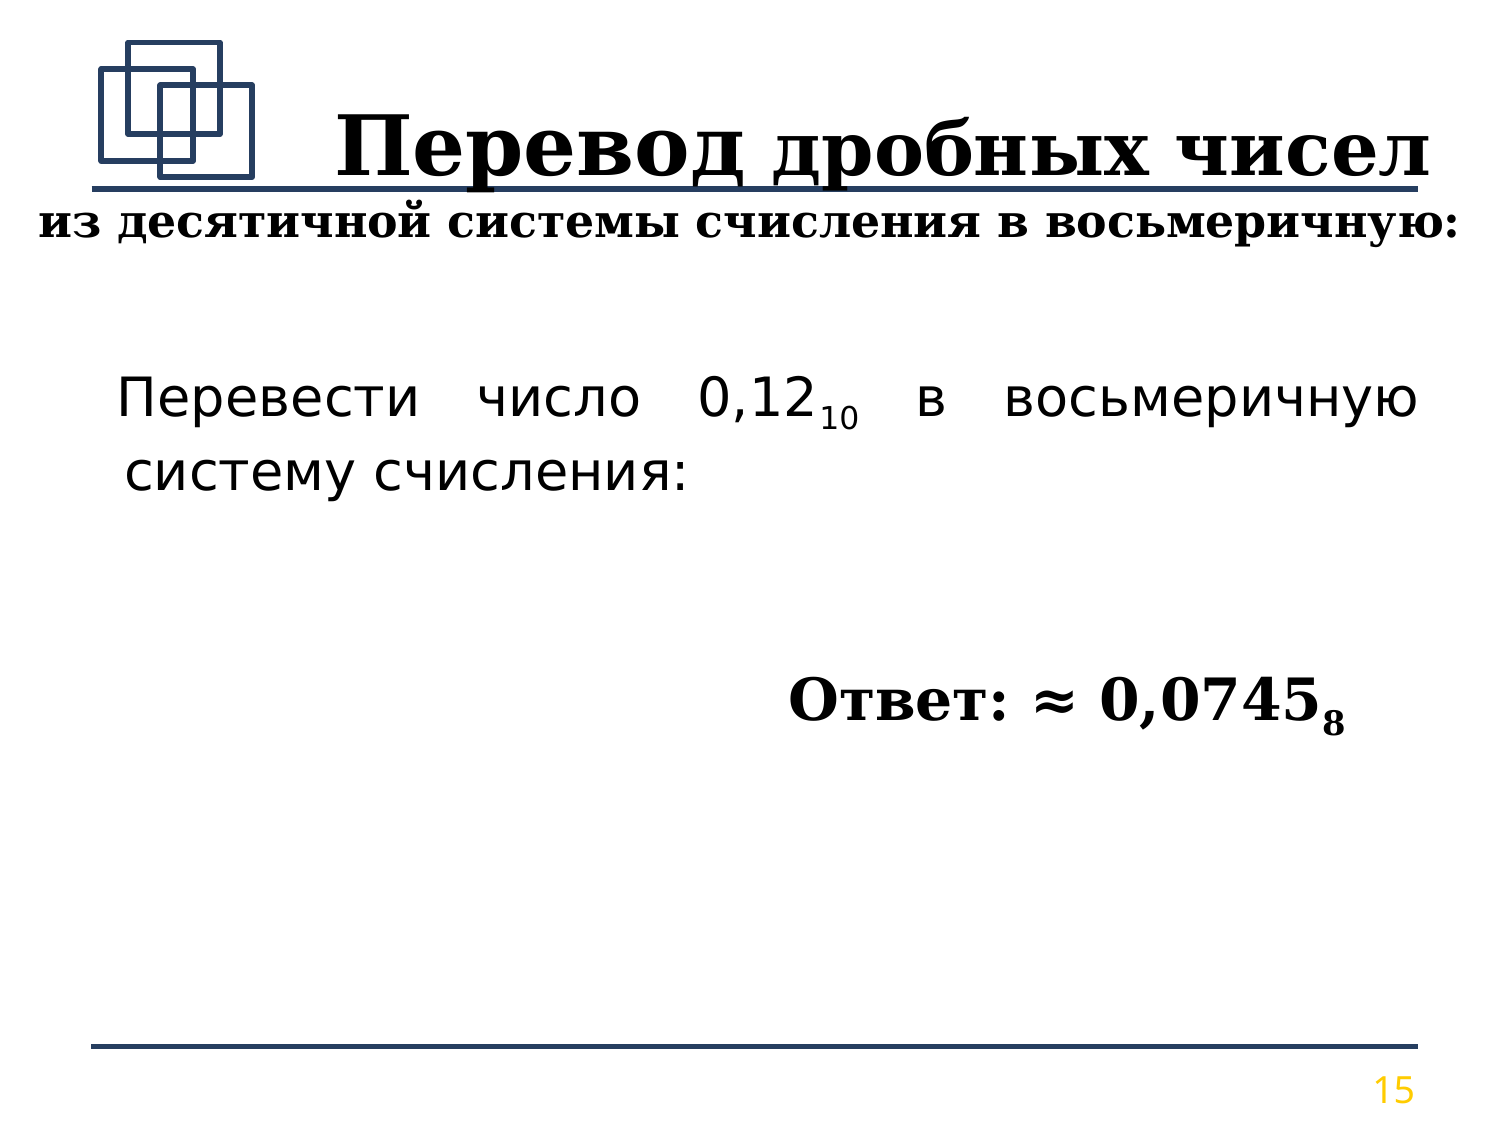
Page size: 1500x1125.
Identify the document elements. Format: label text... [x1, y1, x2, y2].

title Перевод дробных чисел из десятичной системы счисления в восьмеричную: [0, 49, 1477, 290]
text_box Перевести число 0,1210 в восьмеричную систему счисления: [53, 354, 1436, 1047]
text_box Ответ: ≈ 0,07458 [773, 654, 1459, 750]
